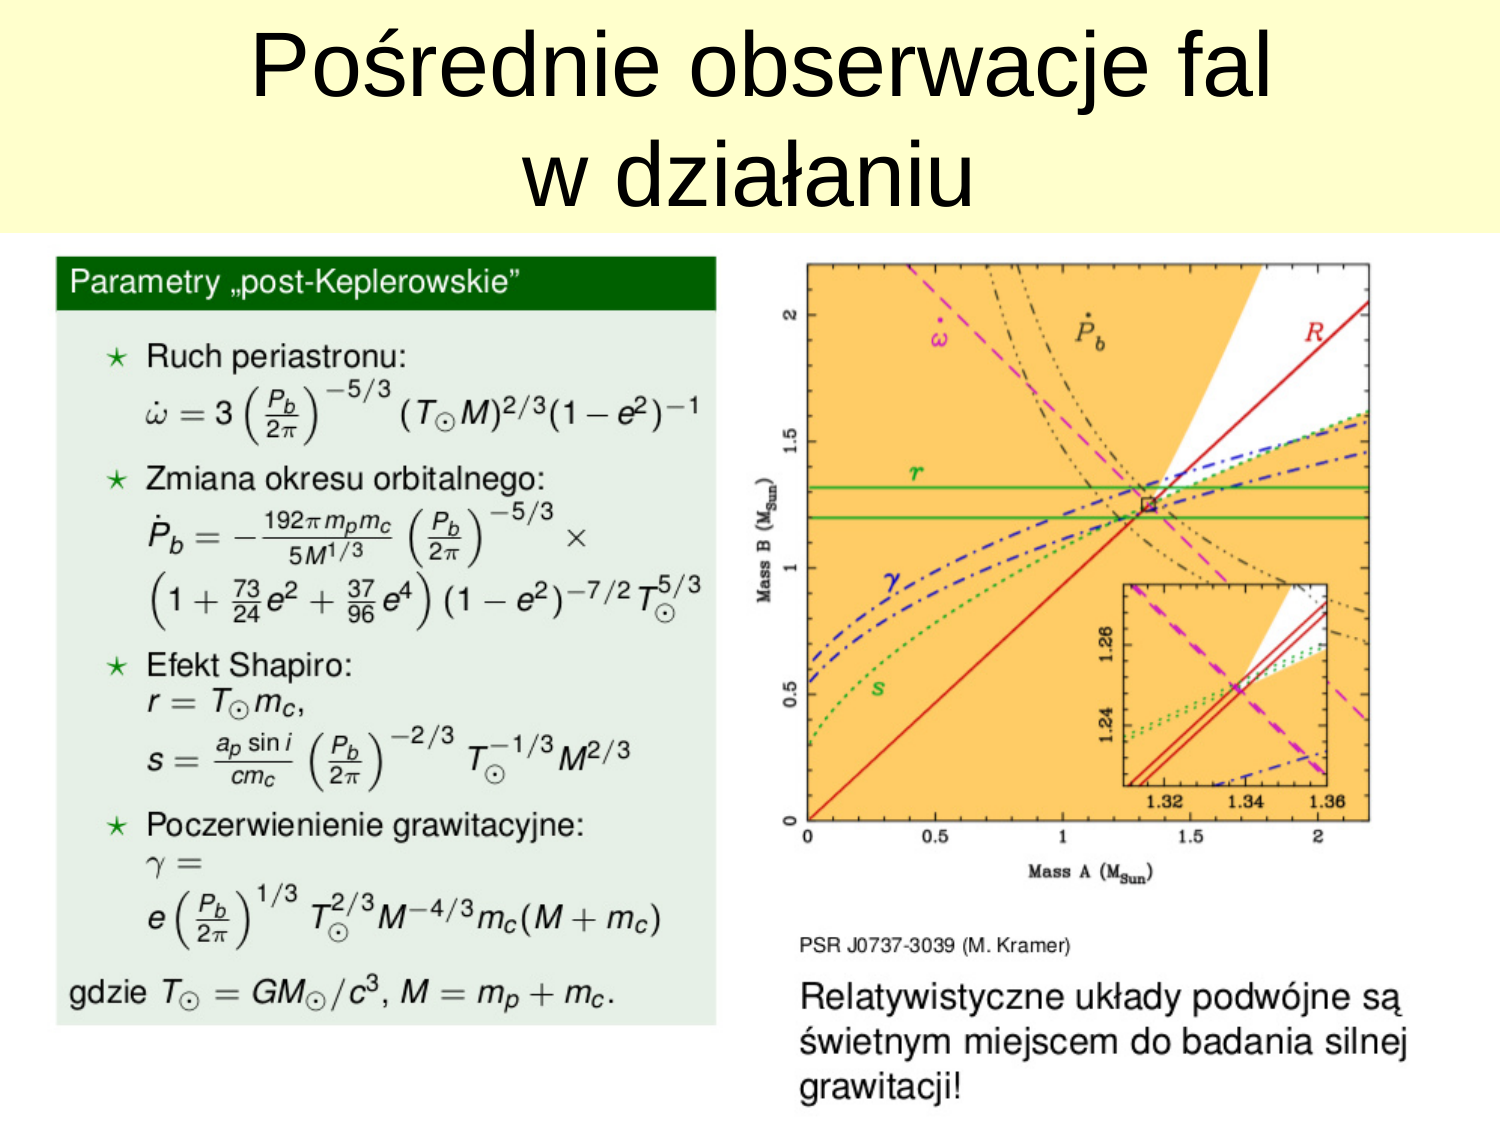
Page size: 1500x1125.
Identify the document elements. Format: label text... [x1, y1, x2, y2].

picture [0, 233, 1500, 1125]
title Pośrednie obserwacje fal w działaniu [75, 0, 1426, 233]
